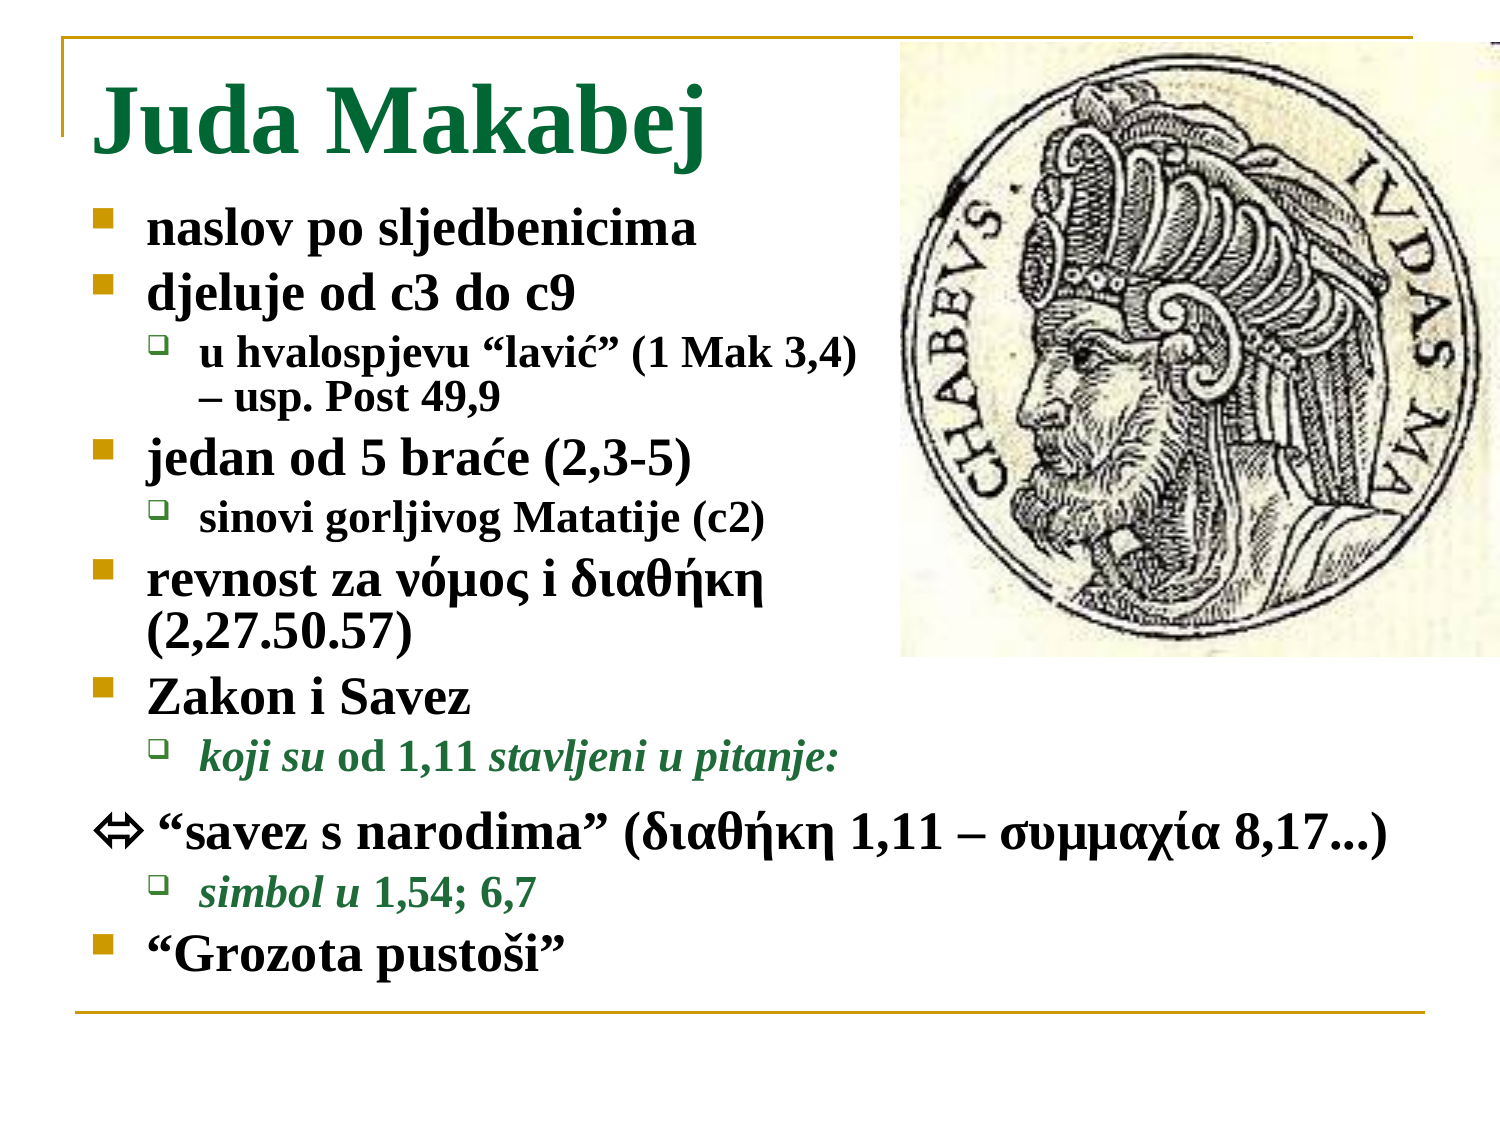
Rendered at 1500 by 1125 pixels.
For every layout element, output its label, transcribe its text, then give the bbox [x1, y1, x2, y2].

title Juda Makabej [75, 45, 900, 196]
list naslov po sljedbenicima djeluje od c3 do c9 u hvalospjevu “lavić” (1 Mak 3,4) – usp. Post 49,9 jedan od 5 braće (2,3-5) sinovi gorljivog Matatije (c2) revnost za νόμος i διαθήκη (2,27.50.57) Zakon i Savez koji su od 1,11 stavljeni u pitanje:  “savez s narodima” (διαθήκη 1,11 – συμμαχία 8,17...) simbol u 1,54; 6,7 “Grozota pustoši” [74, 196, 1447, 1004]
picture [900, 42, 1500, 658]
